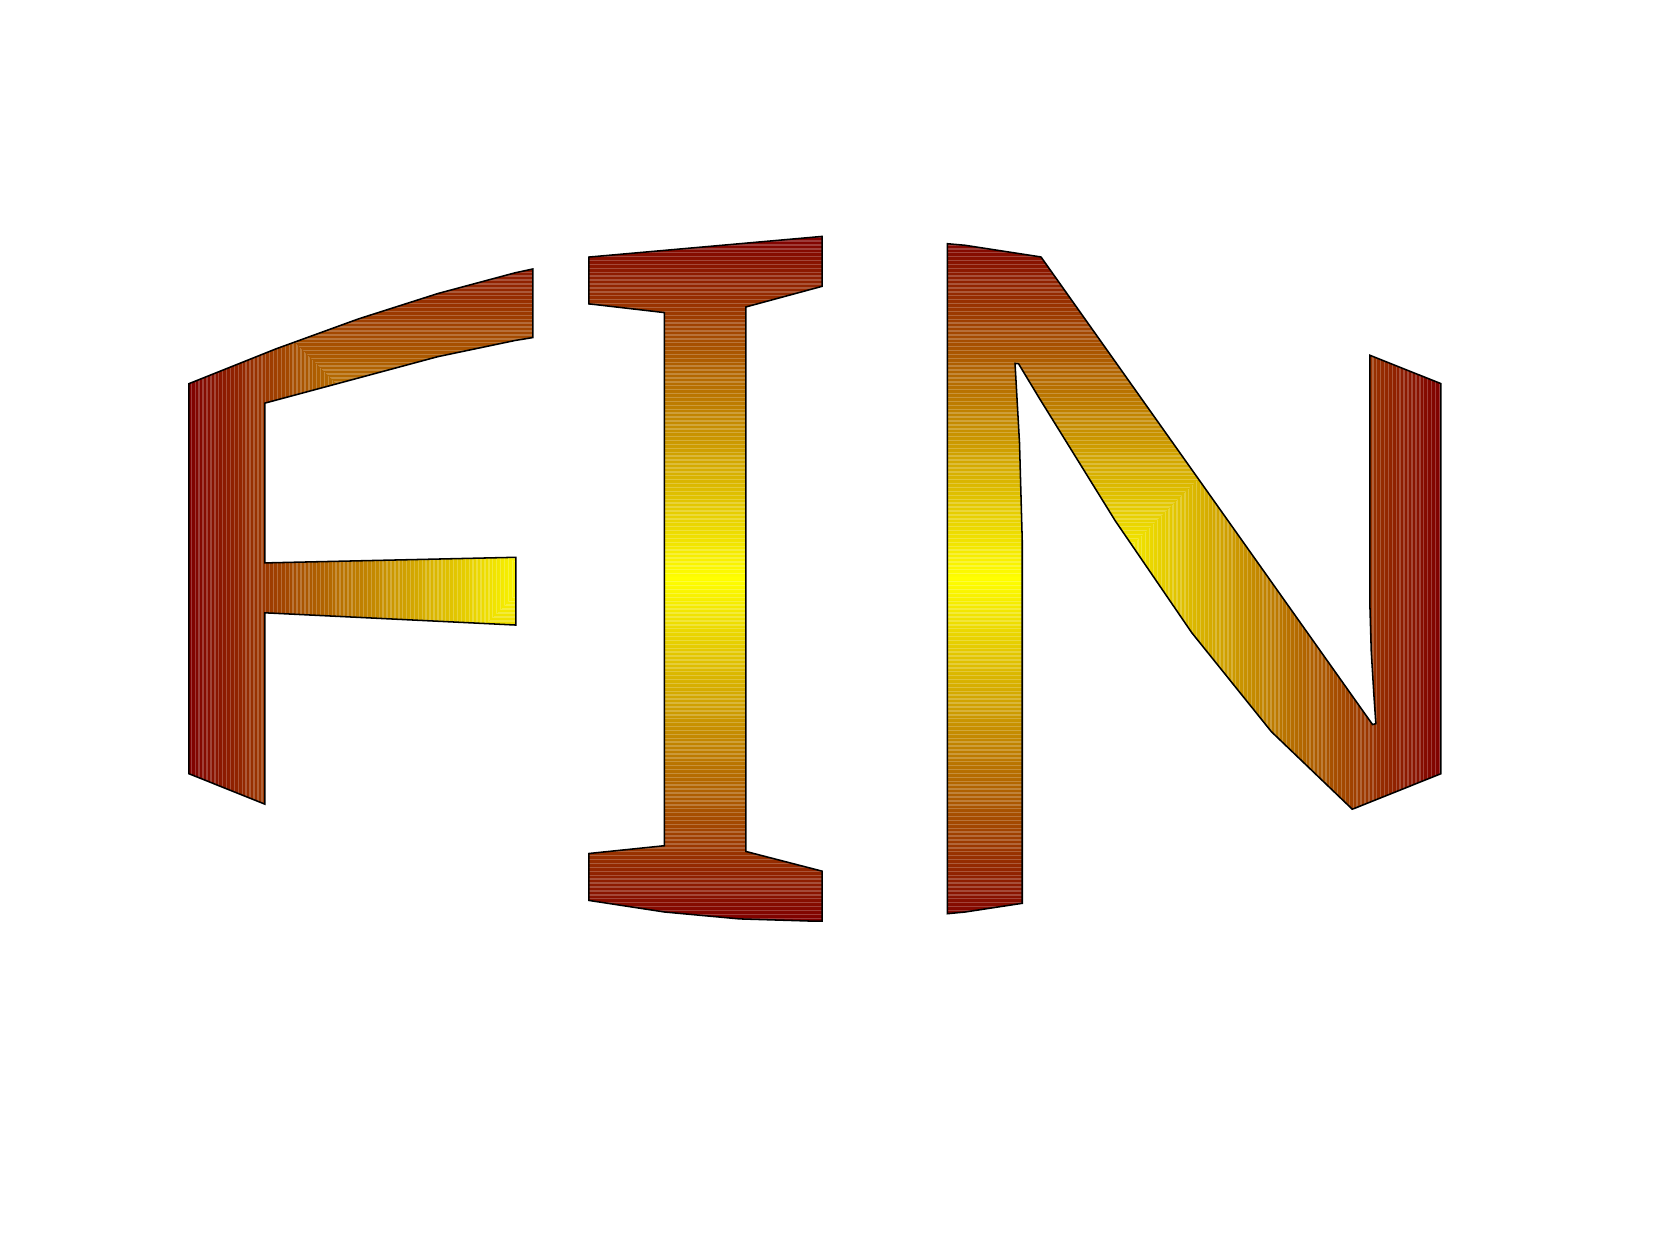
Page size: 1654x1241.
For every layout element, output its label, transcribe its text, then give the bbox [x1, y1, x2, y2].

text_box FIN [188, 268, 533, 805]
text_box FIN [947, 243, 1441, 914]
text_box FIN [588, 236, 823, 922]
